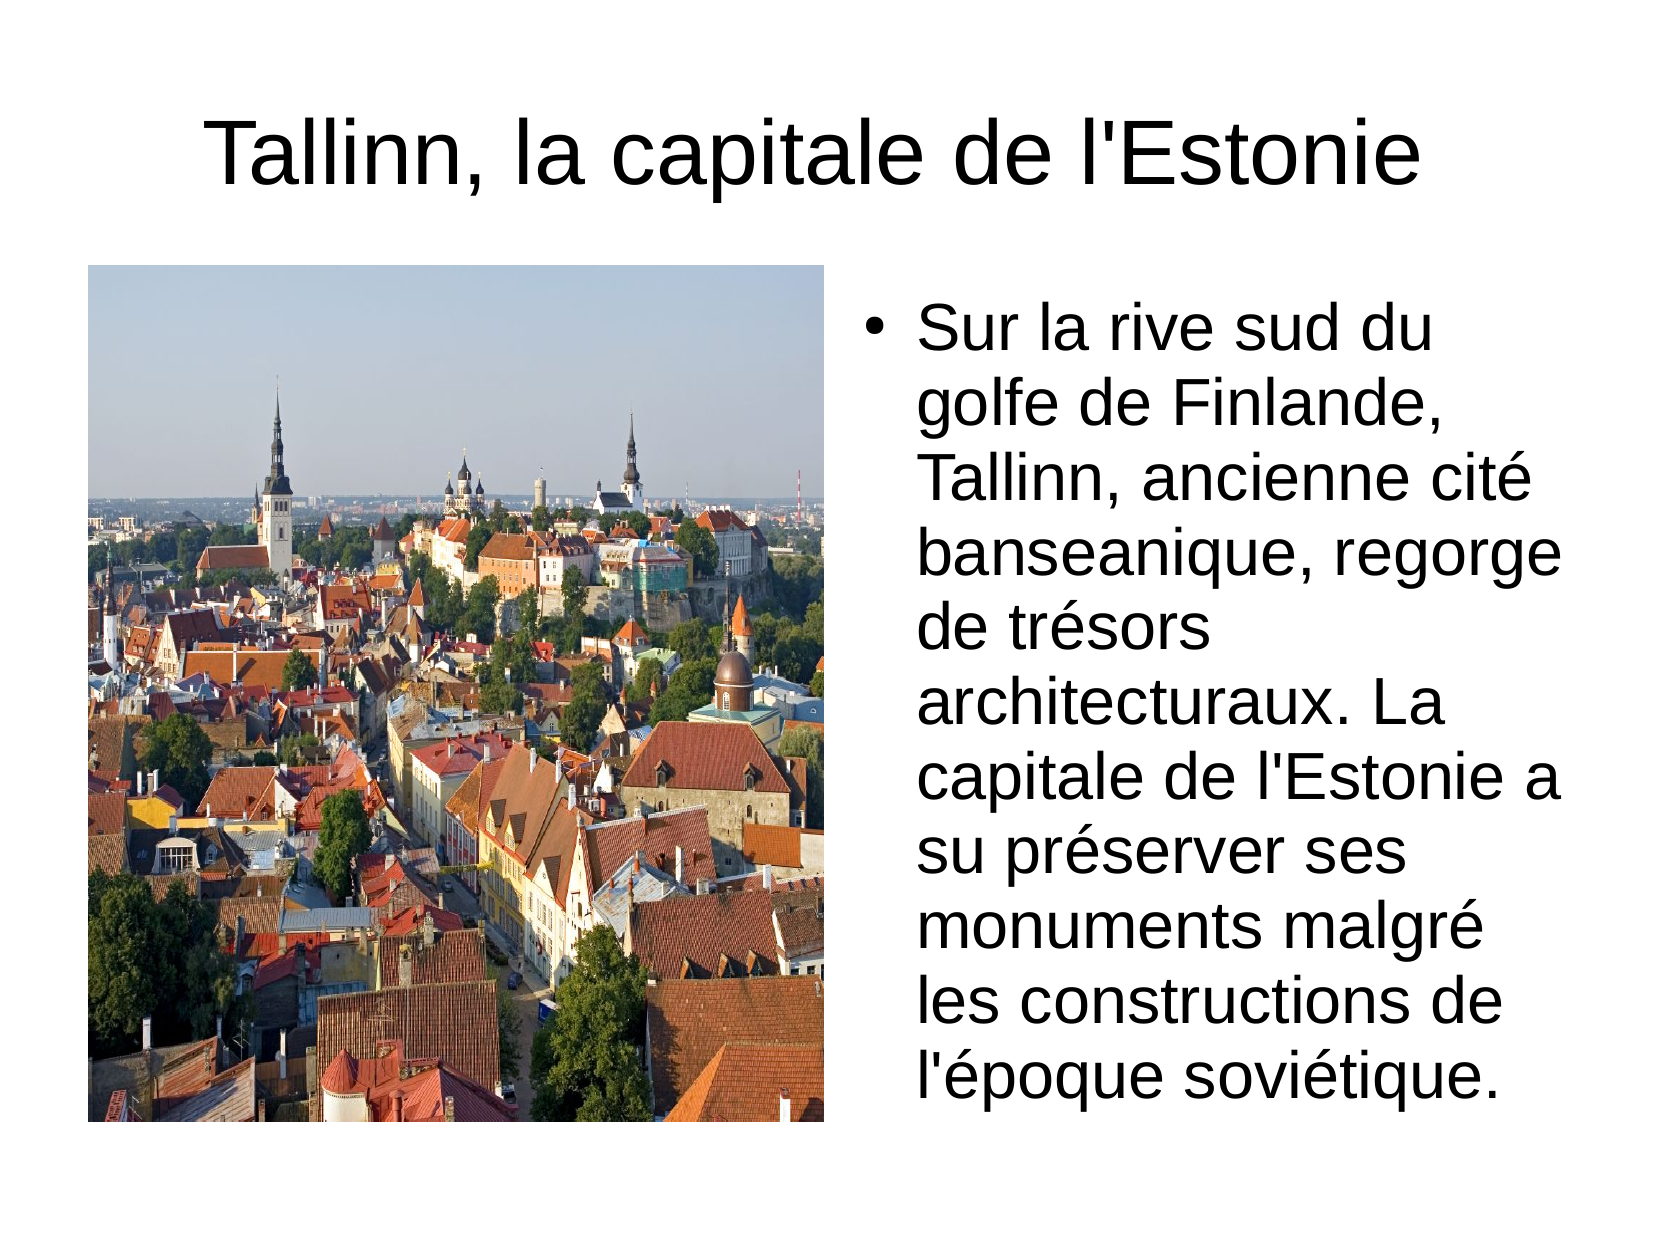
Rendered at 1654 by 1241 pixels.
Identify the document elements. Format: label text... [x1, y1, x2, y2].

picture [88, 265, 827, 1123]
title Tallinn, la capitale de l'Estonie [82, 49, 1571, 257]
list Sur la rive sud du golfe de Finlande, Tallinn, ancienne cité banseanique, regorge de trésors architecturaux. La capitale de l'Estonie a su préserver ses monuments malgré les constructions de l'époque soviétique. [845, 290, 1572, 1152]
